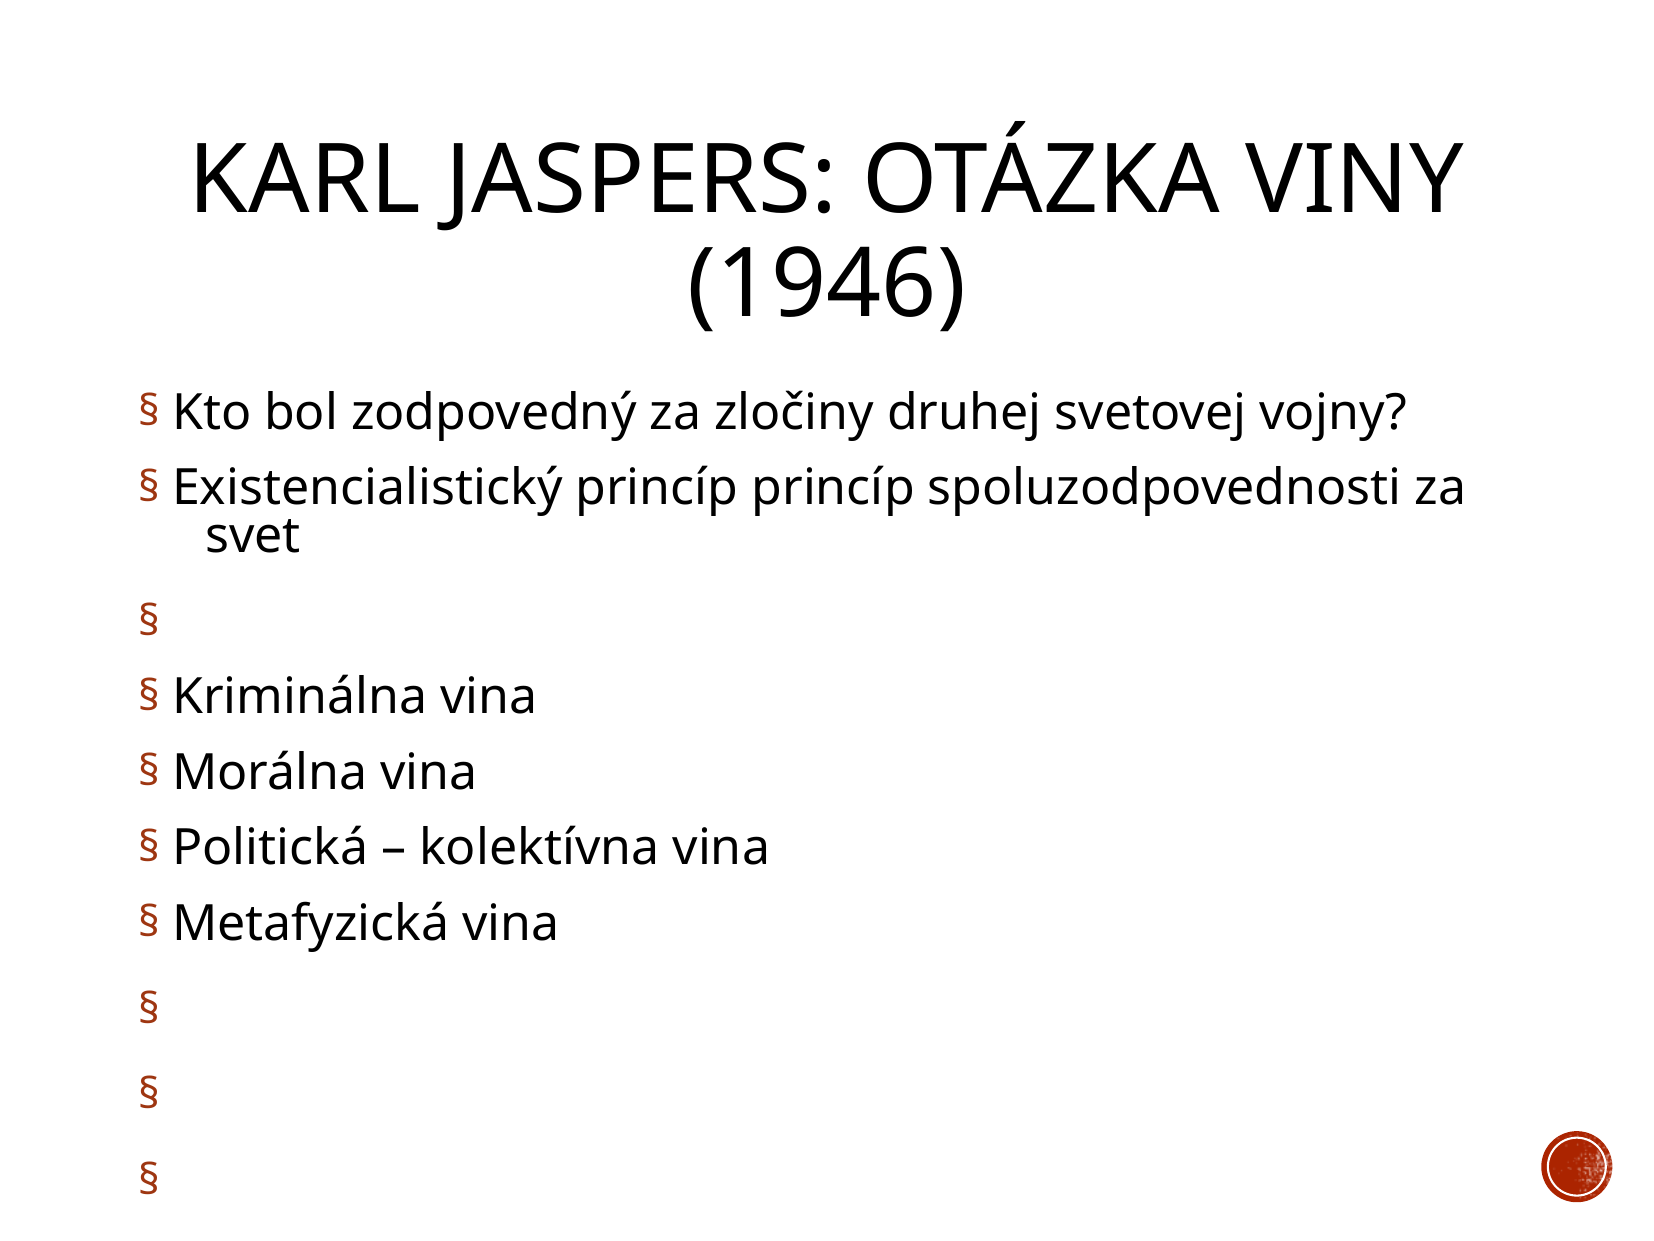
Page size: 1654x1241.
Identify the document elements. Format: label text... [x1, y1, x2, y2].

list Kto bol zodpovedný za zločiny druhej svetovej vojny? Existencialistický princíp princíp spoluzodpovednosti za svet Kriminálna vina Morálna vina Politická – kolektívna vina Metafyzická vina [124, 383, 1530, 1117]
title Karl Jaspers: Otázka viny (1946) [124, 87, 1530, 379]
